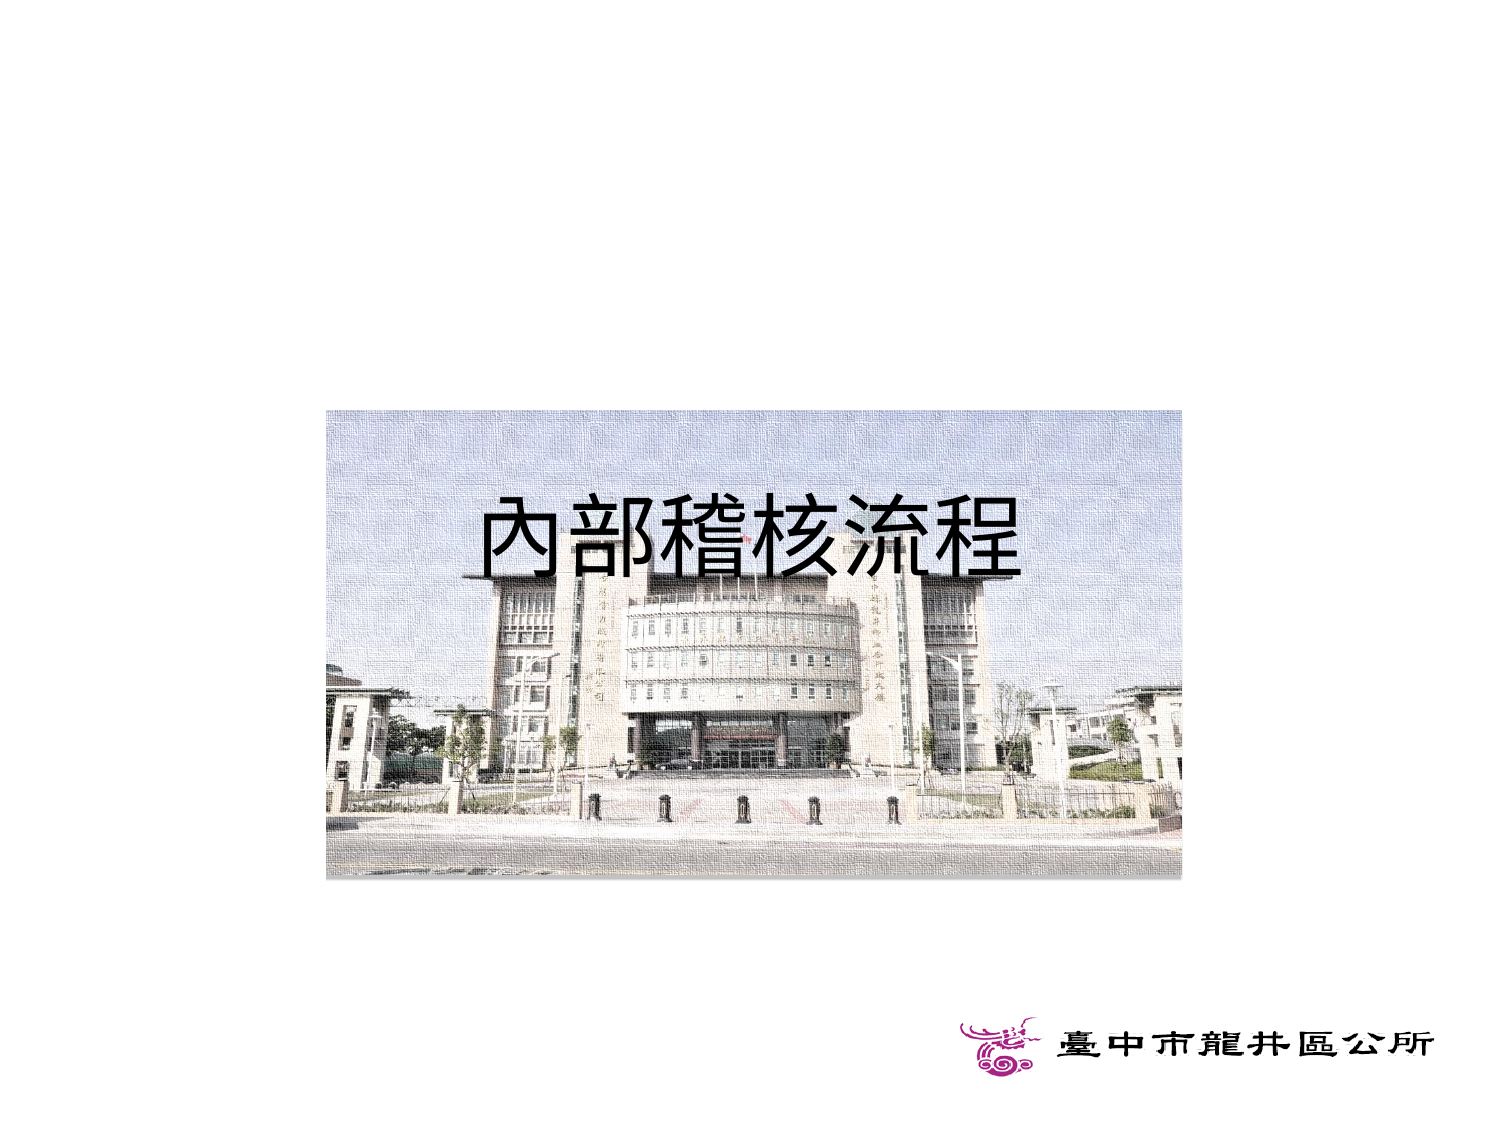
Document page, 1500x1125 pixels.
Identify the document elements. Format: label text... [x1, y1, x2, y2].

list 內部稽核流程 [75, 160, 1426, 1005]
